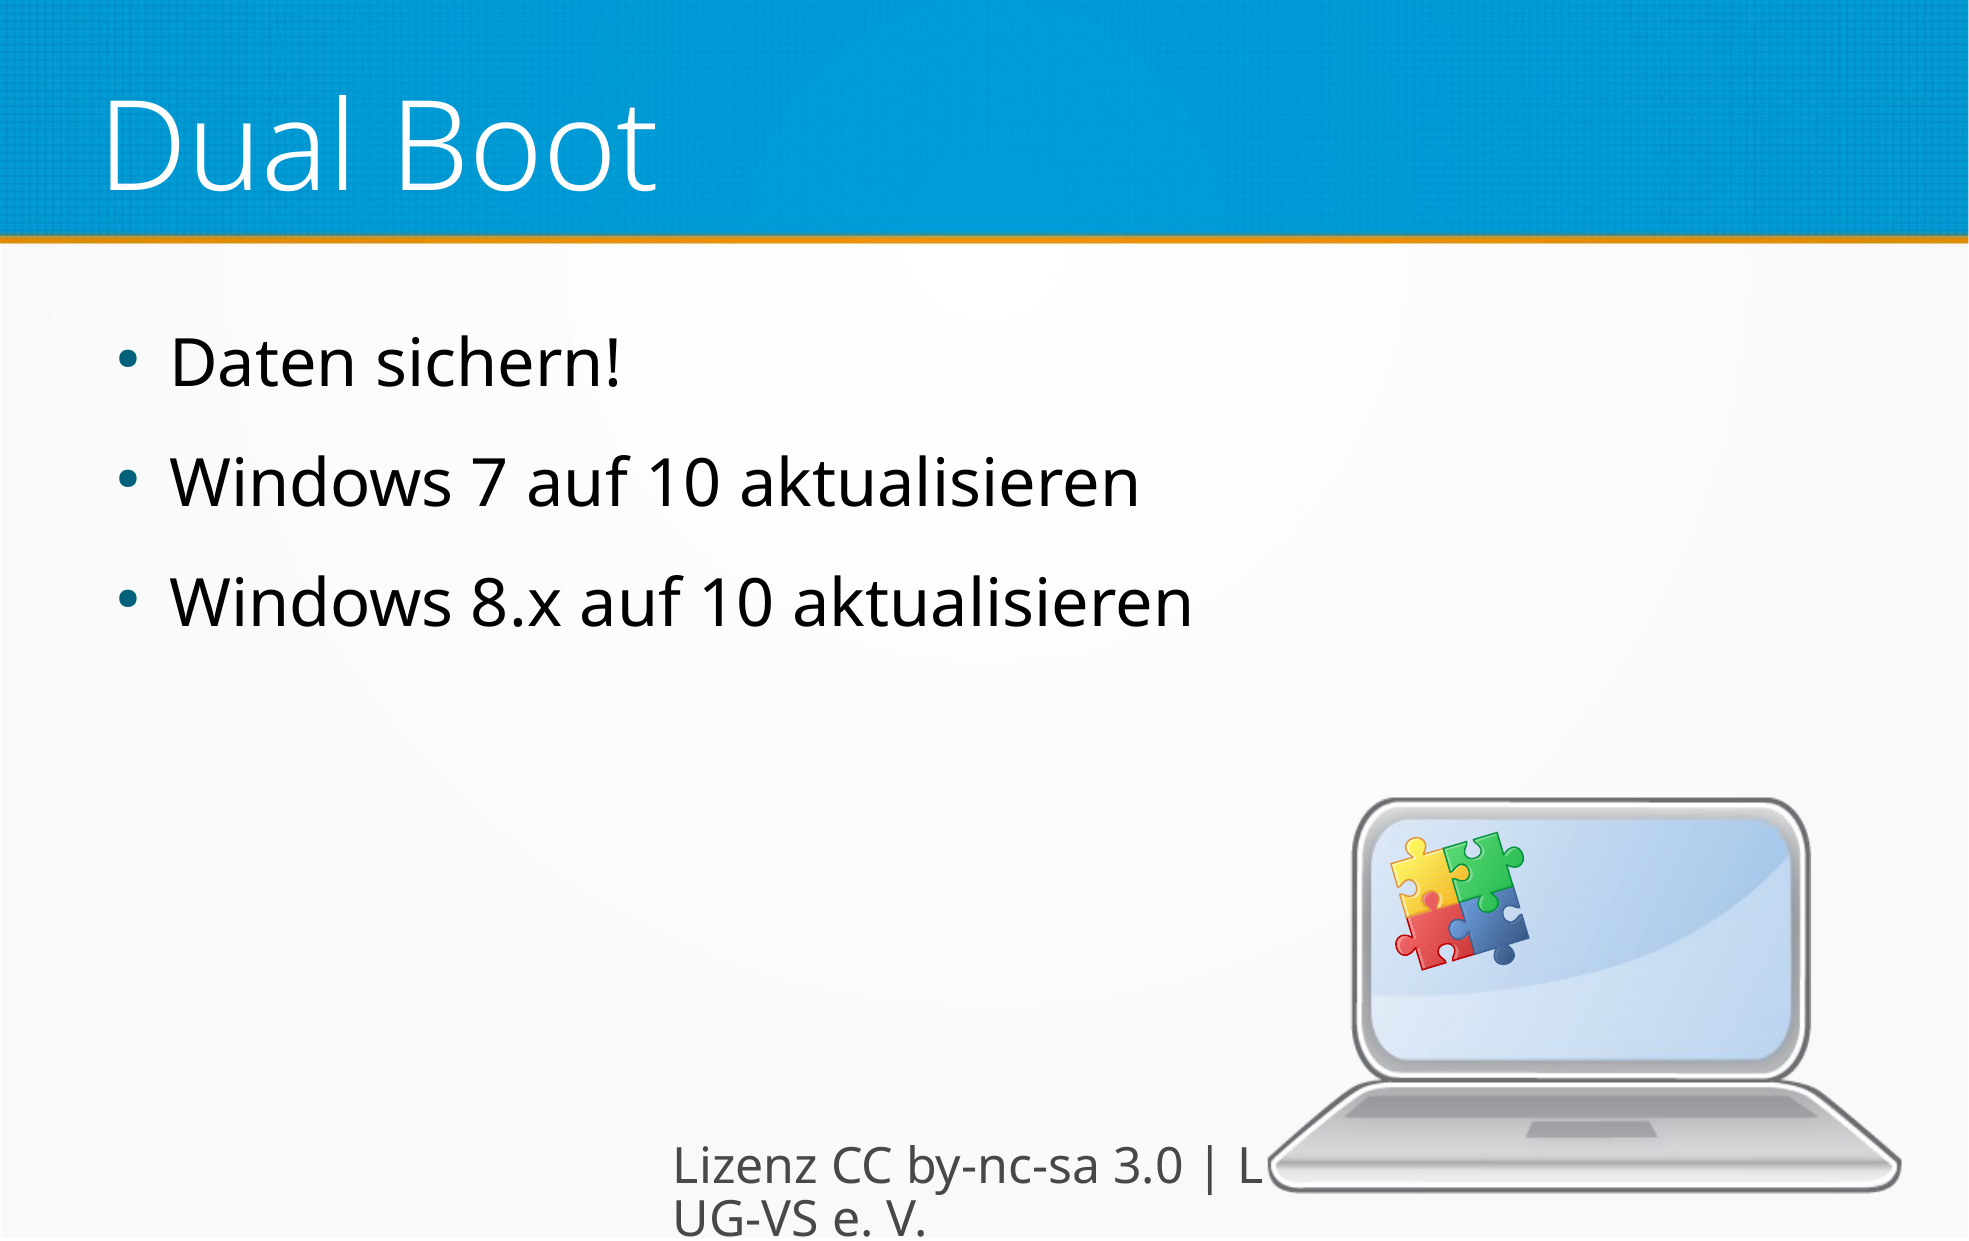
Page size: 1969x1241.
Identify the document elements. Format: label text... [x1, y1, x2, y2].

picture [0, 233, 1969, 1241]
title Dual Boot [98, 19, 1870, 227]
list Daten sichern! Windows 7 auf 10 aktualisieren Windows 8.x auf 10 aktualisieren [98, 315, 1861, 1081]
